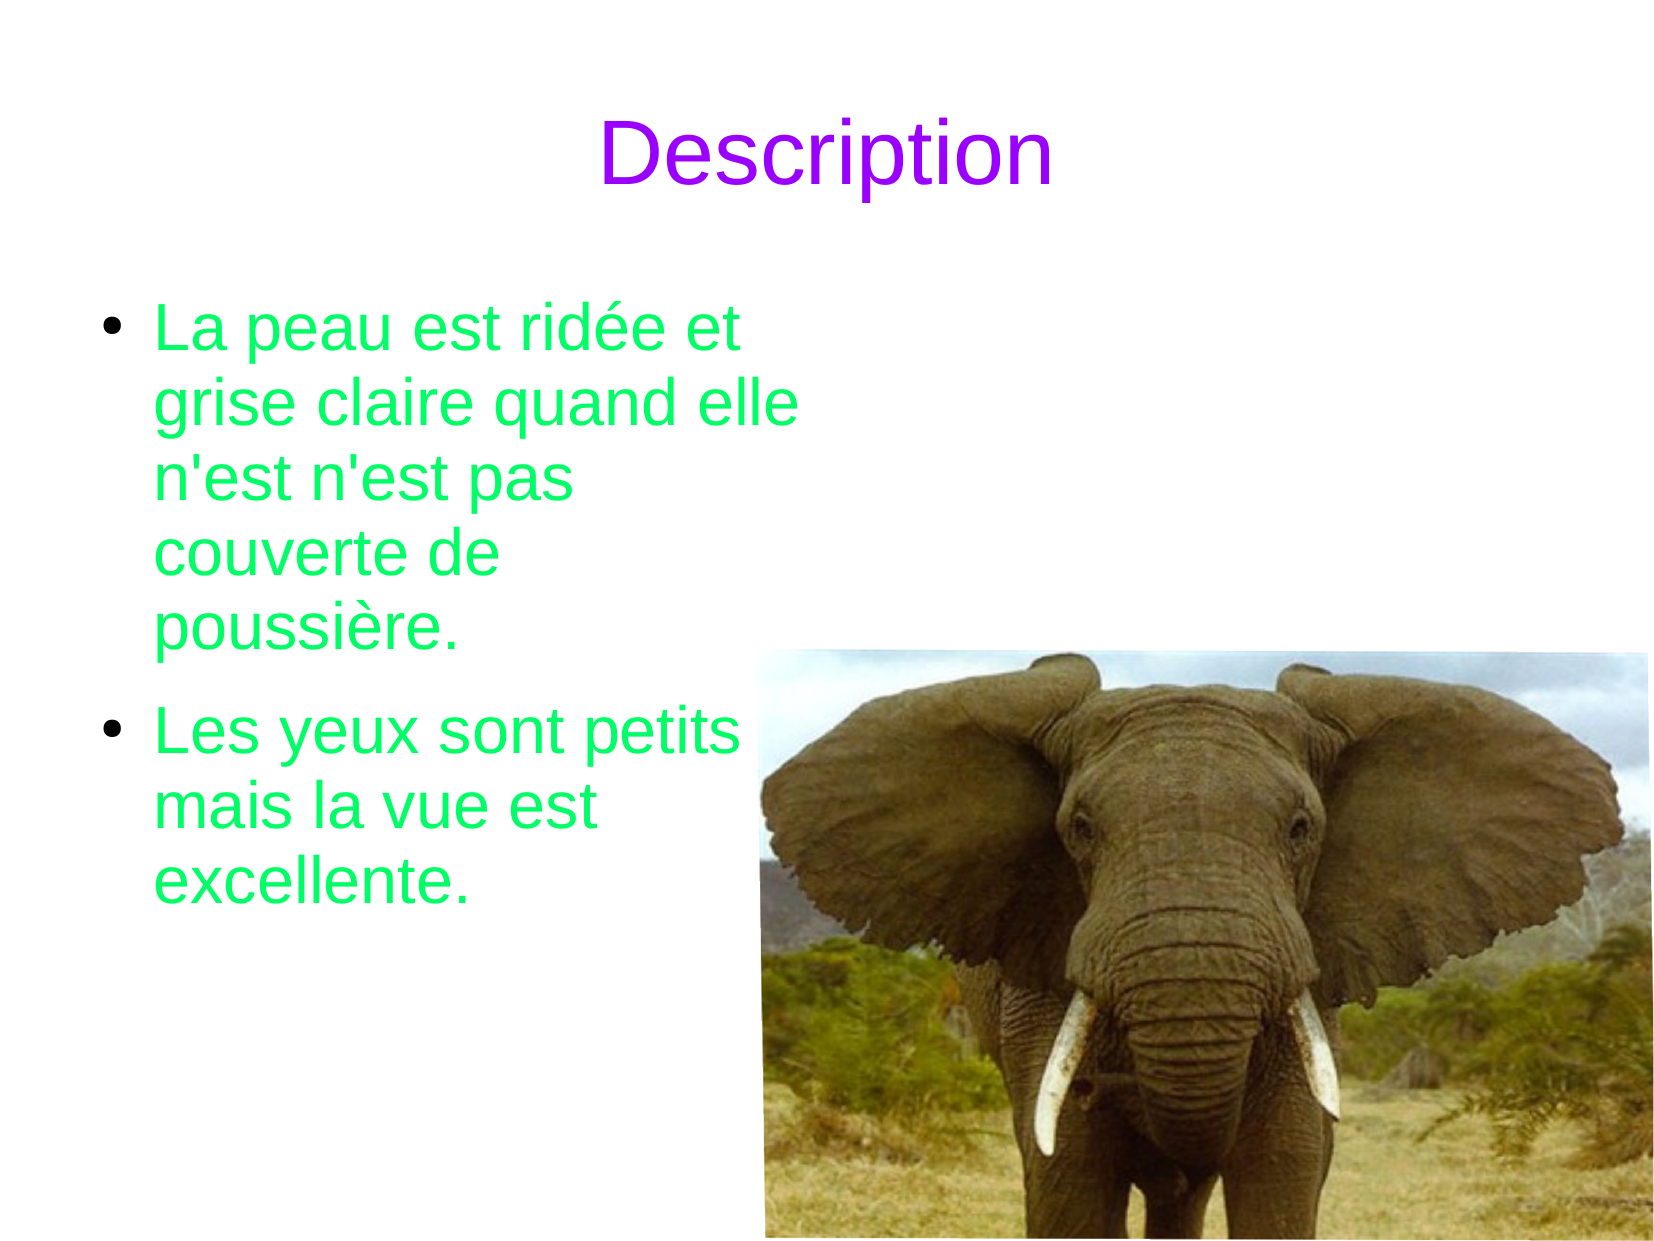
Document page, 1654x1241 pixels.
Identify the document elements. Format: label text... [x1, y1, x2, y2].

title Description [82, 49, 1571, 257]
picture [755, 648, 1654, 1241]
list La peau est ridée et grise claire quand elle n'est n'est pas couverte de poussière. Les yeux sont petits mais la vue est excellente. [82, 290, 809, 1010]
